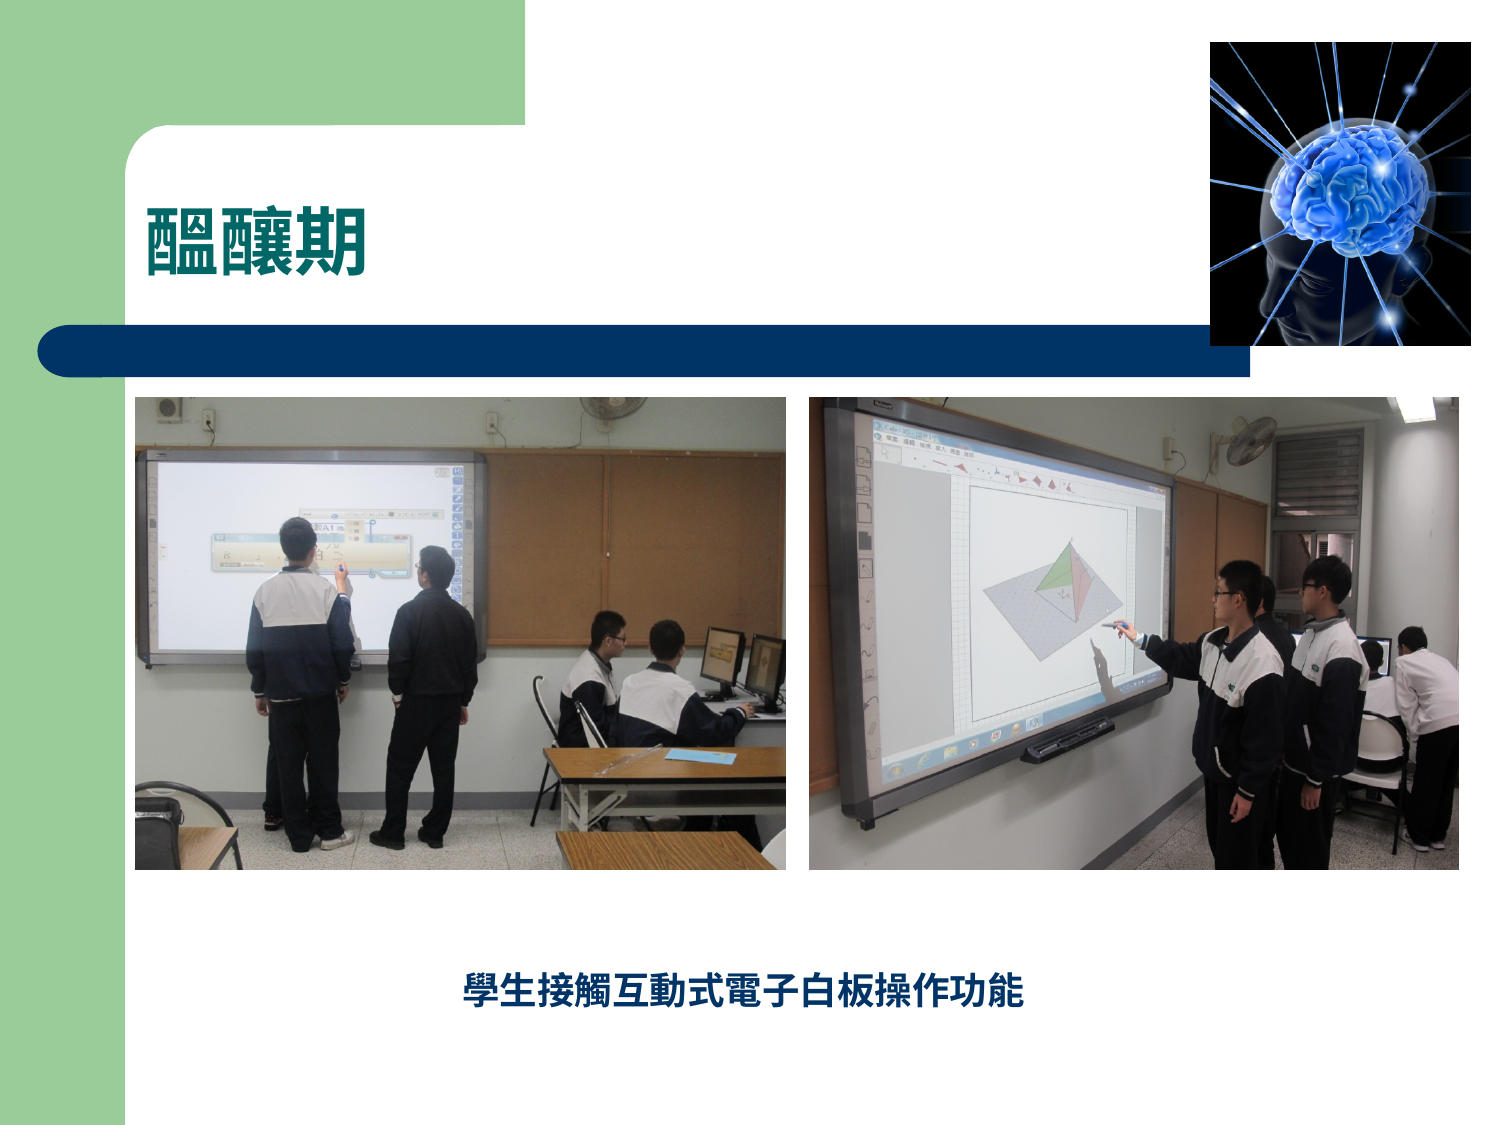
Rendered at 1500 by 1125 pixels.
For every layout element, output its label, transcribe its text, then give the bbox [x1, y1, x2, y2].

text_box 學生接觸互動式電子白板操作功能 [454, 952, 1082, 1027]
picture [809, 397, 1459, 870]
title 醞釀期 [136, 136, 1210, 301]
picture [135, 397, 786, 870]
picture [1210, 42, 1471, 346]
